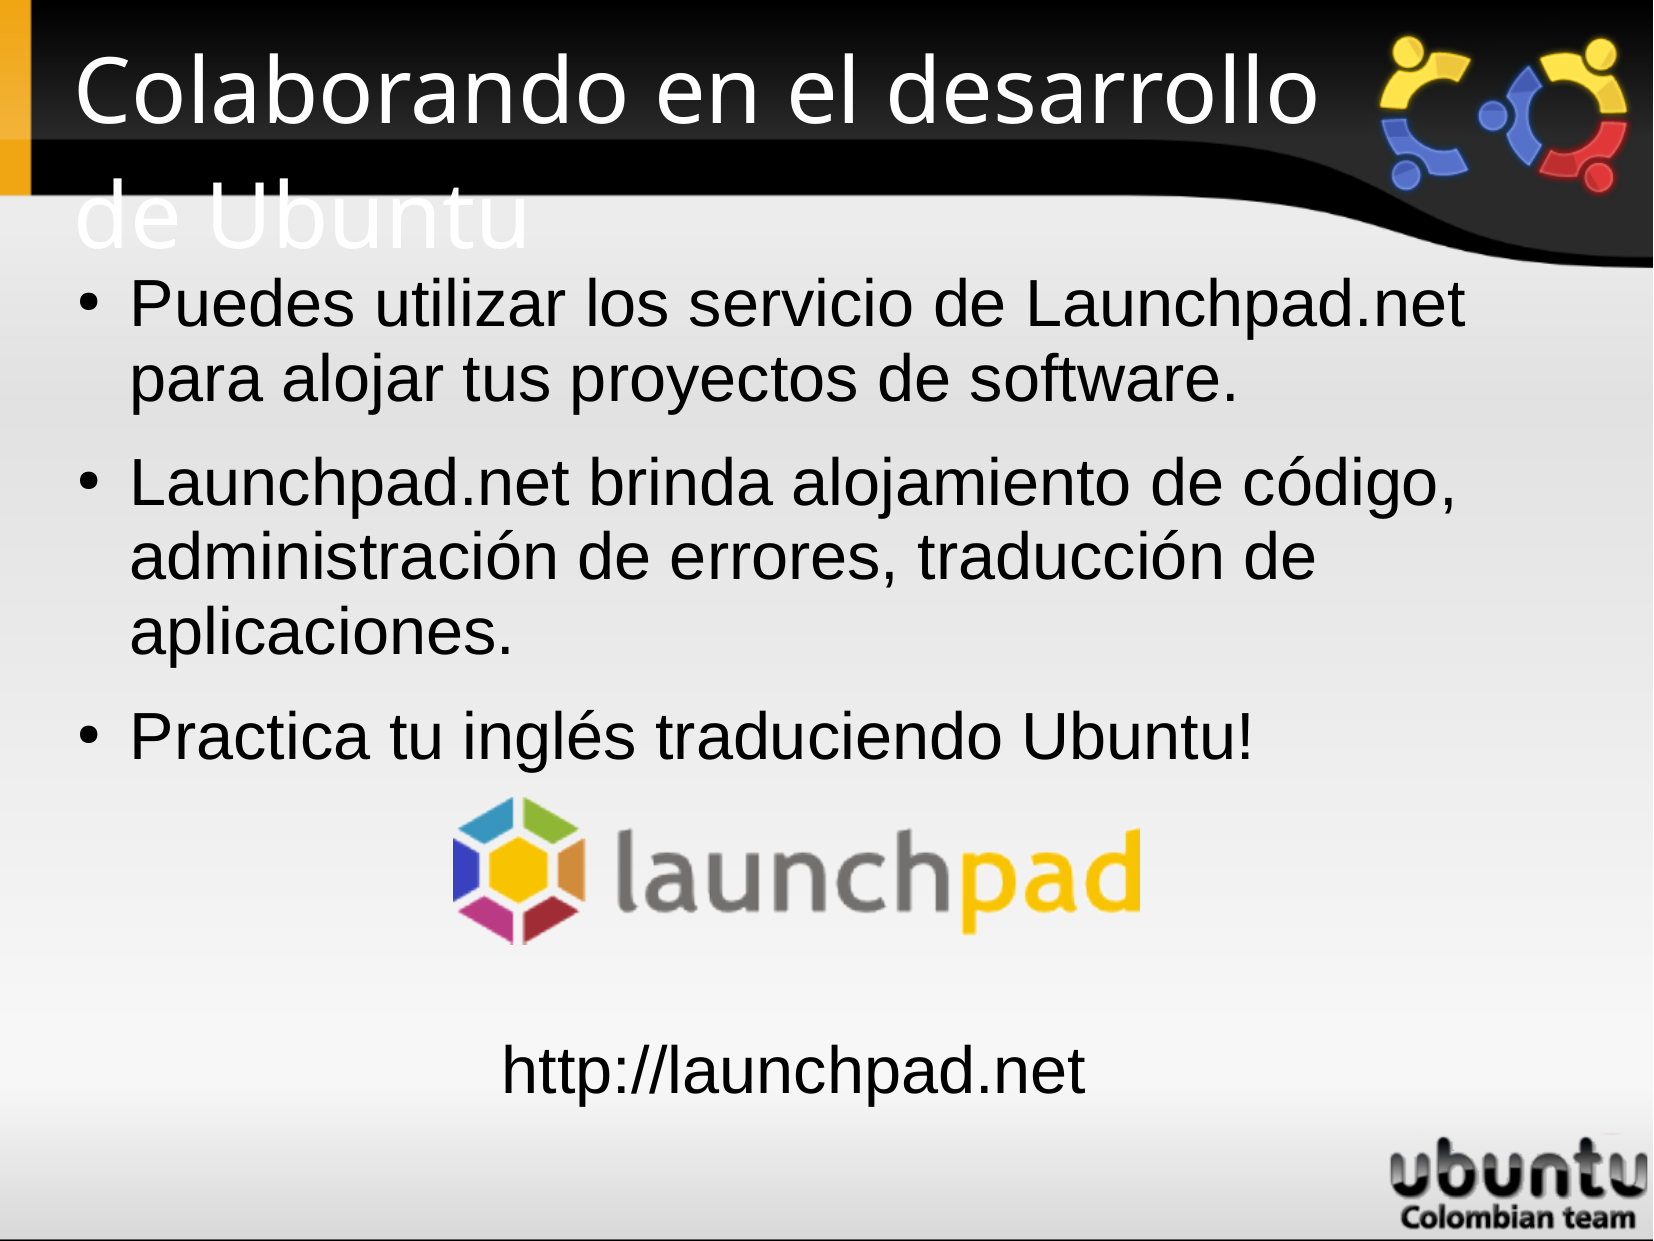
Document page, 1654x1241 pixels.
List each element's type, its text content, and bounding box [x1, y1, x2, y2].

list Puedes utilizar los servicio de Launchpad.net para alojar tus proyectos de software. Launchpad.net brinda alojamiento de código, administración de errores, traducción de aplicaciones. Practica tu inglés traduciendo Ubuntu! [59, 265, 1595, 1093]
list http://launchpad.net [501, 1033, 1595, 1152]
picture [0, 0, 1653, 1241]
text_box Colaborando en el desarrollo de Ubuntu [59, 17, 1447, 215]
